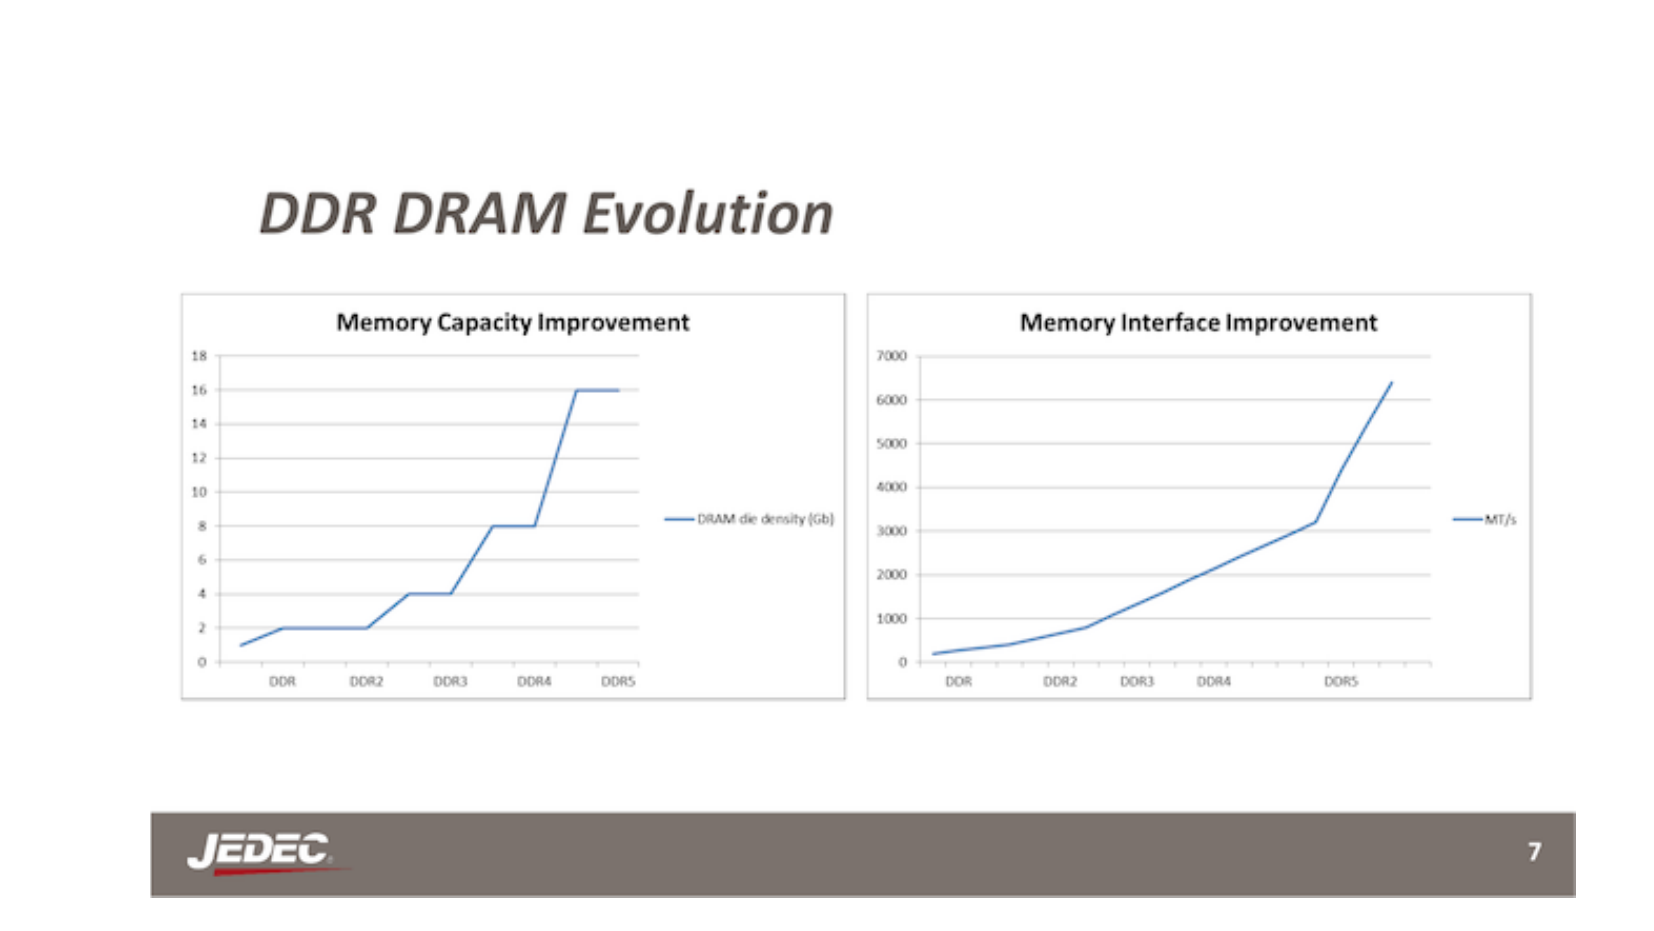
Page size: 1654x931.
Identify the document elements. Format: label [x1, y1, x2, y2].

picture [150, 96, 1576, 898]
